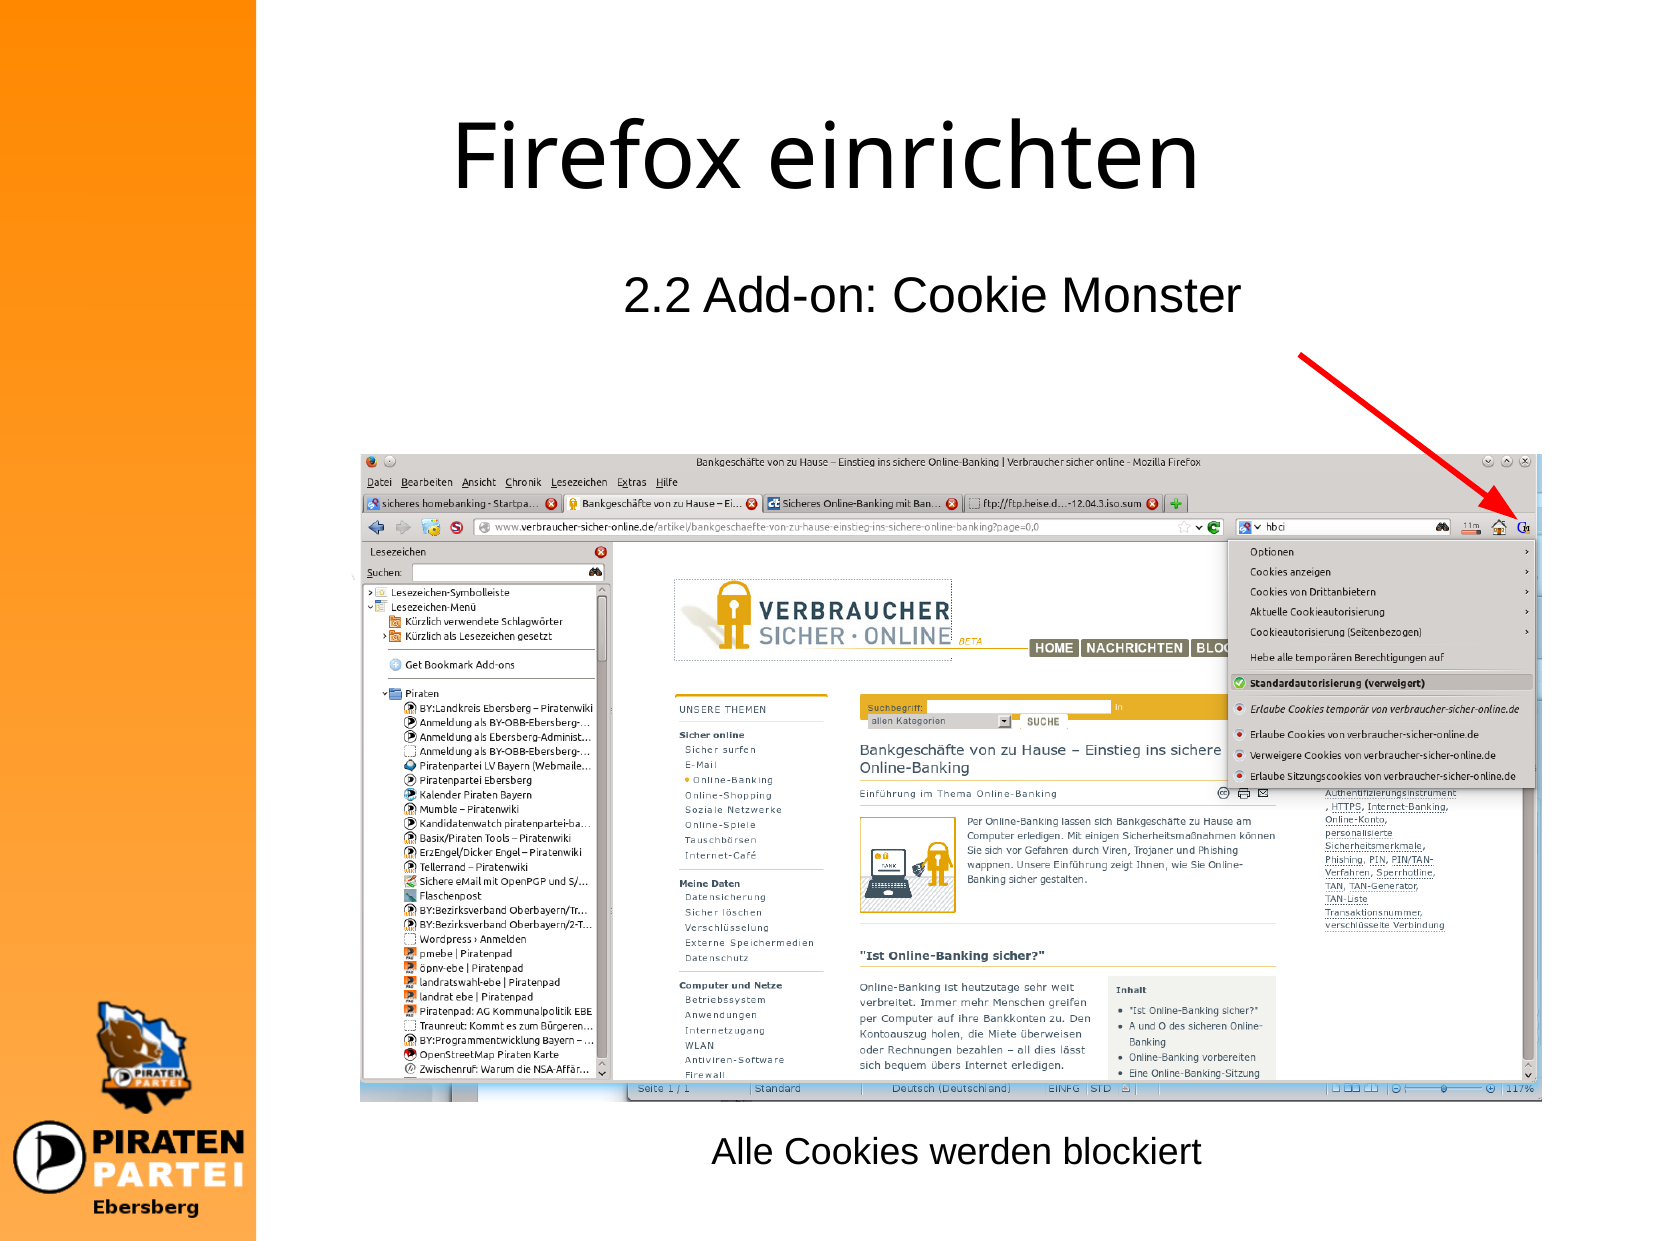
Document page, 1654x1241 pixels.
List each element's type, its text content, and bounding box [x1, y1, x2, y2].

title Firefox einrichten [82, 49, 1571, 257]
text_box Alle Cookies werden blockiert [319, 1092, 1595, 1211]
subtitle 2.2 Add-on: Cookie Monster [295, 236, 1571, 355]
picture [0, 0, 1654, 1241]
